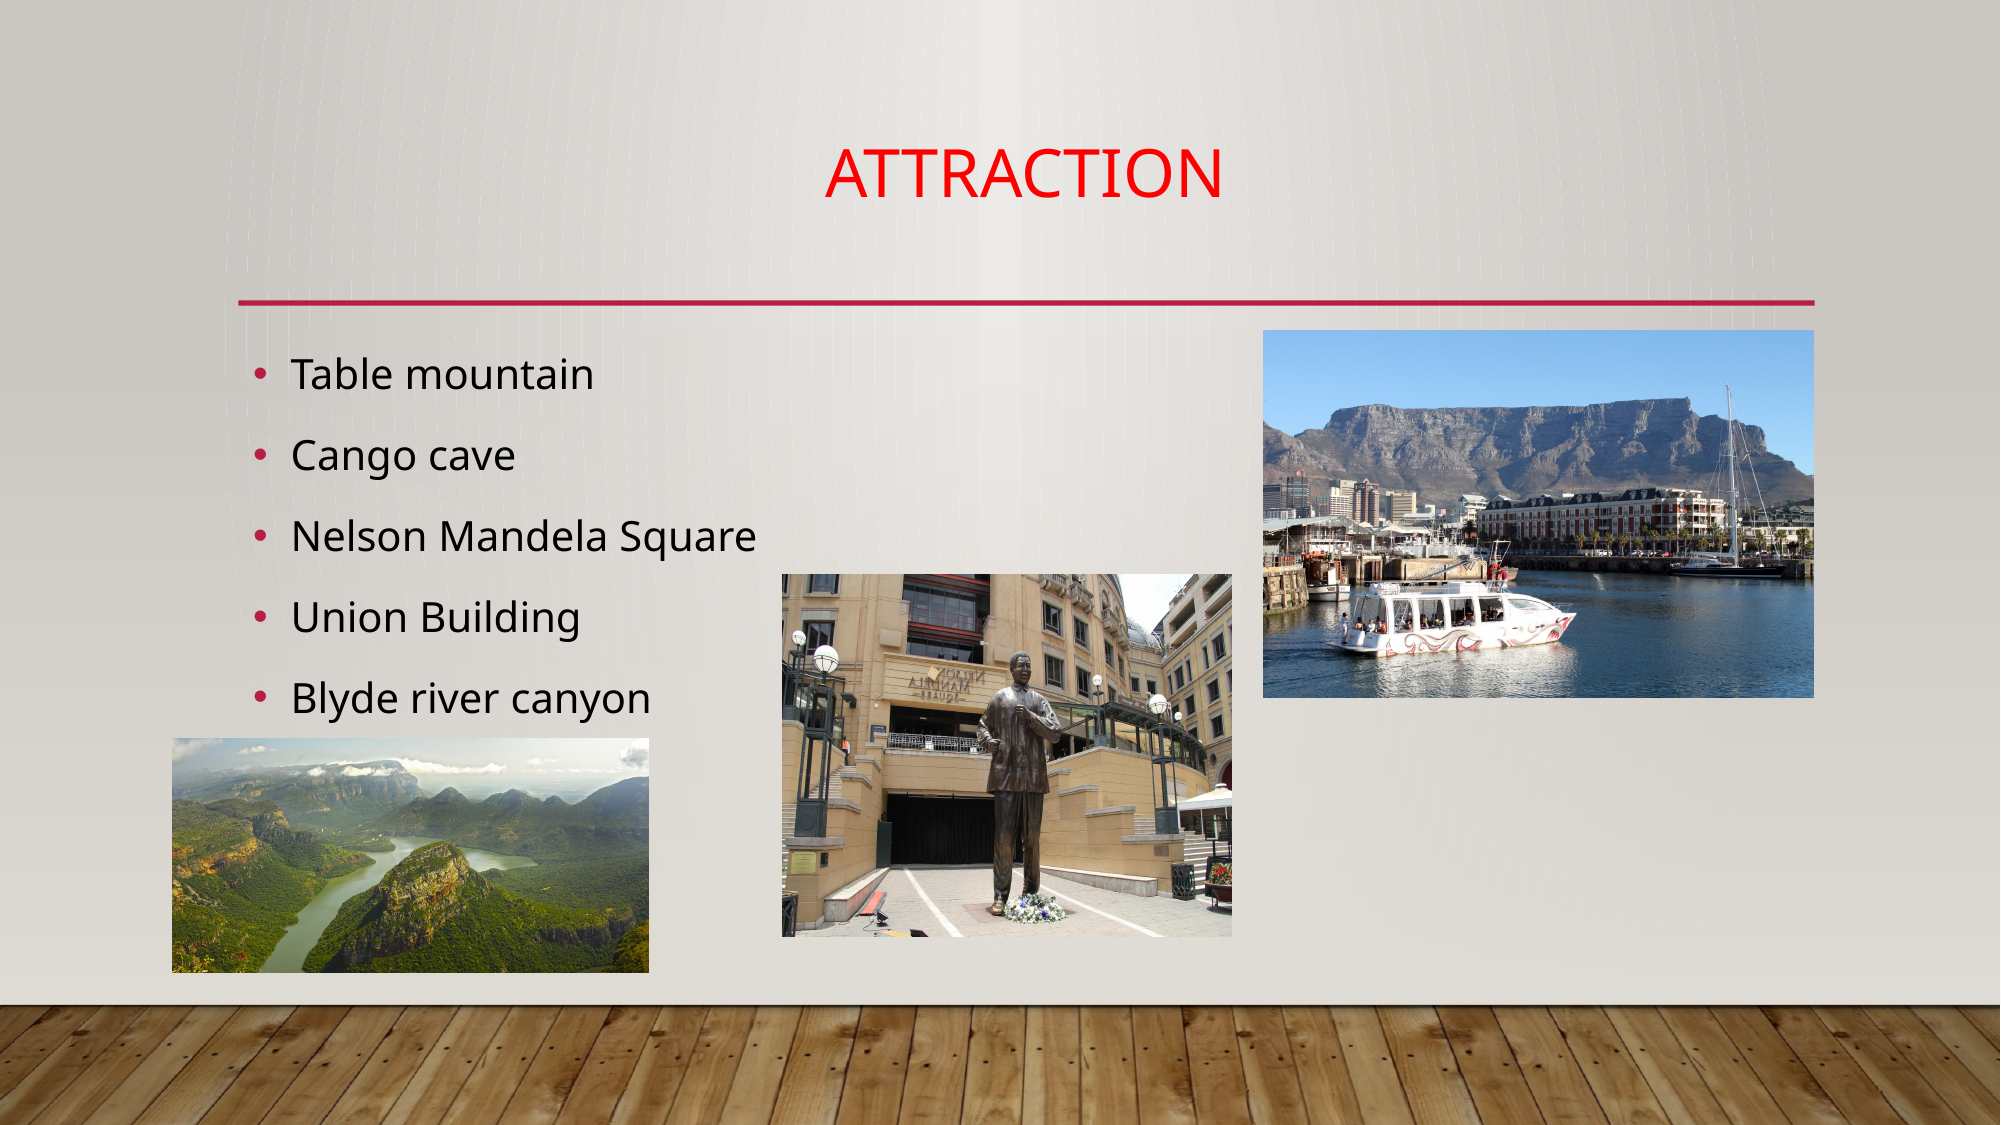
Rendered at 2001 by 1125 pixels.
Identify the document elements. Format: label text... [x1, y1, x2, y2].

picture [0, 1005, 2000, 1125]
picture [782, 574, 1232, 937]
title attraction [238, 131, 1814, 305]
list Table mountain Cango cave Nelson Mandela Square Union Building Blyde river canyon [238, 330, 1814, 897]
picture [172, 738, 649, 973]
picture [1263, 330, 1814, 698]
